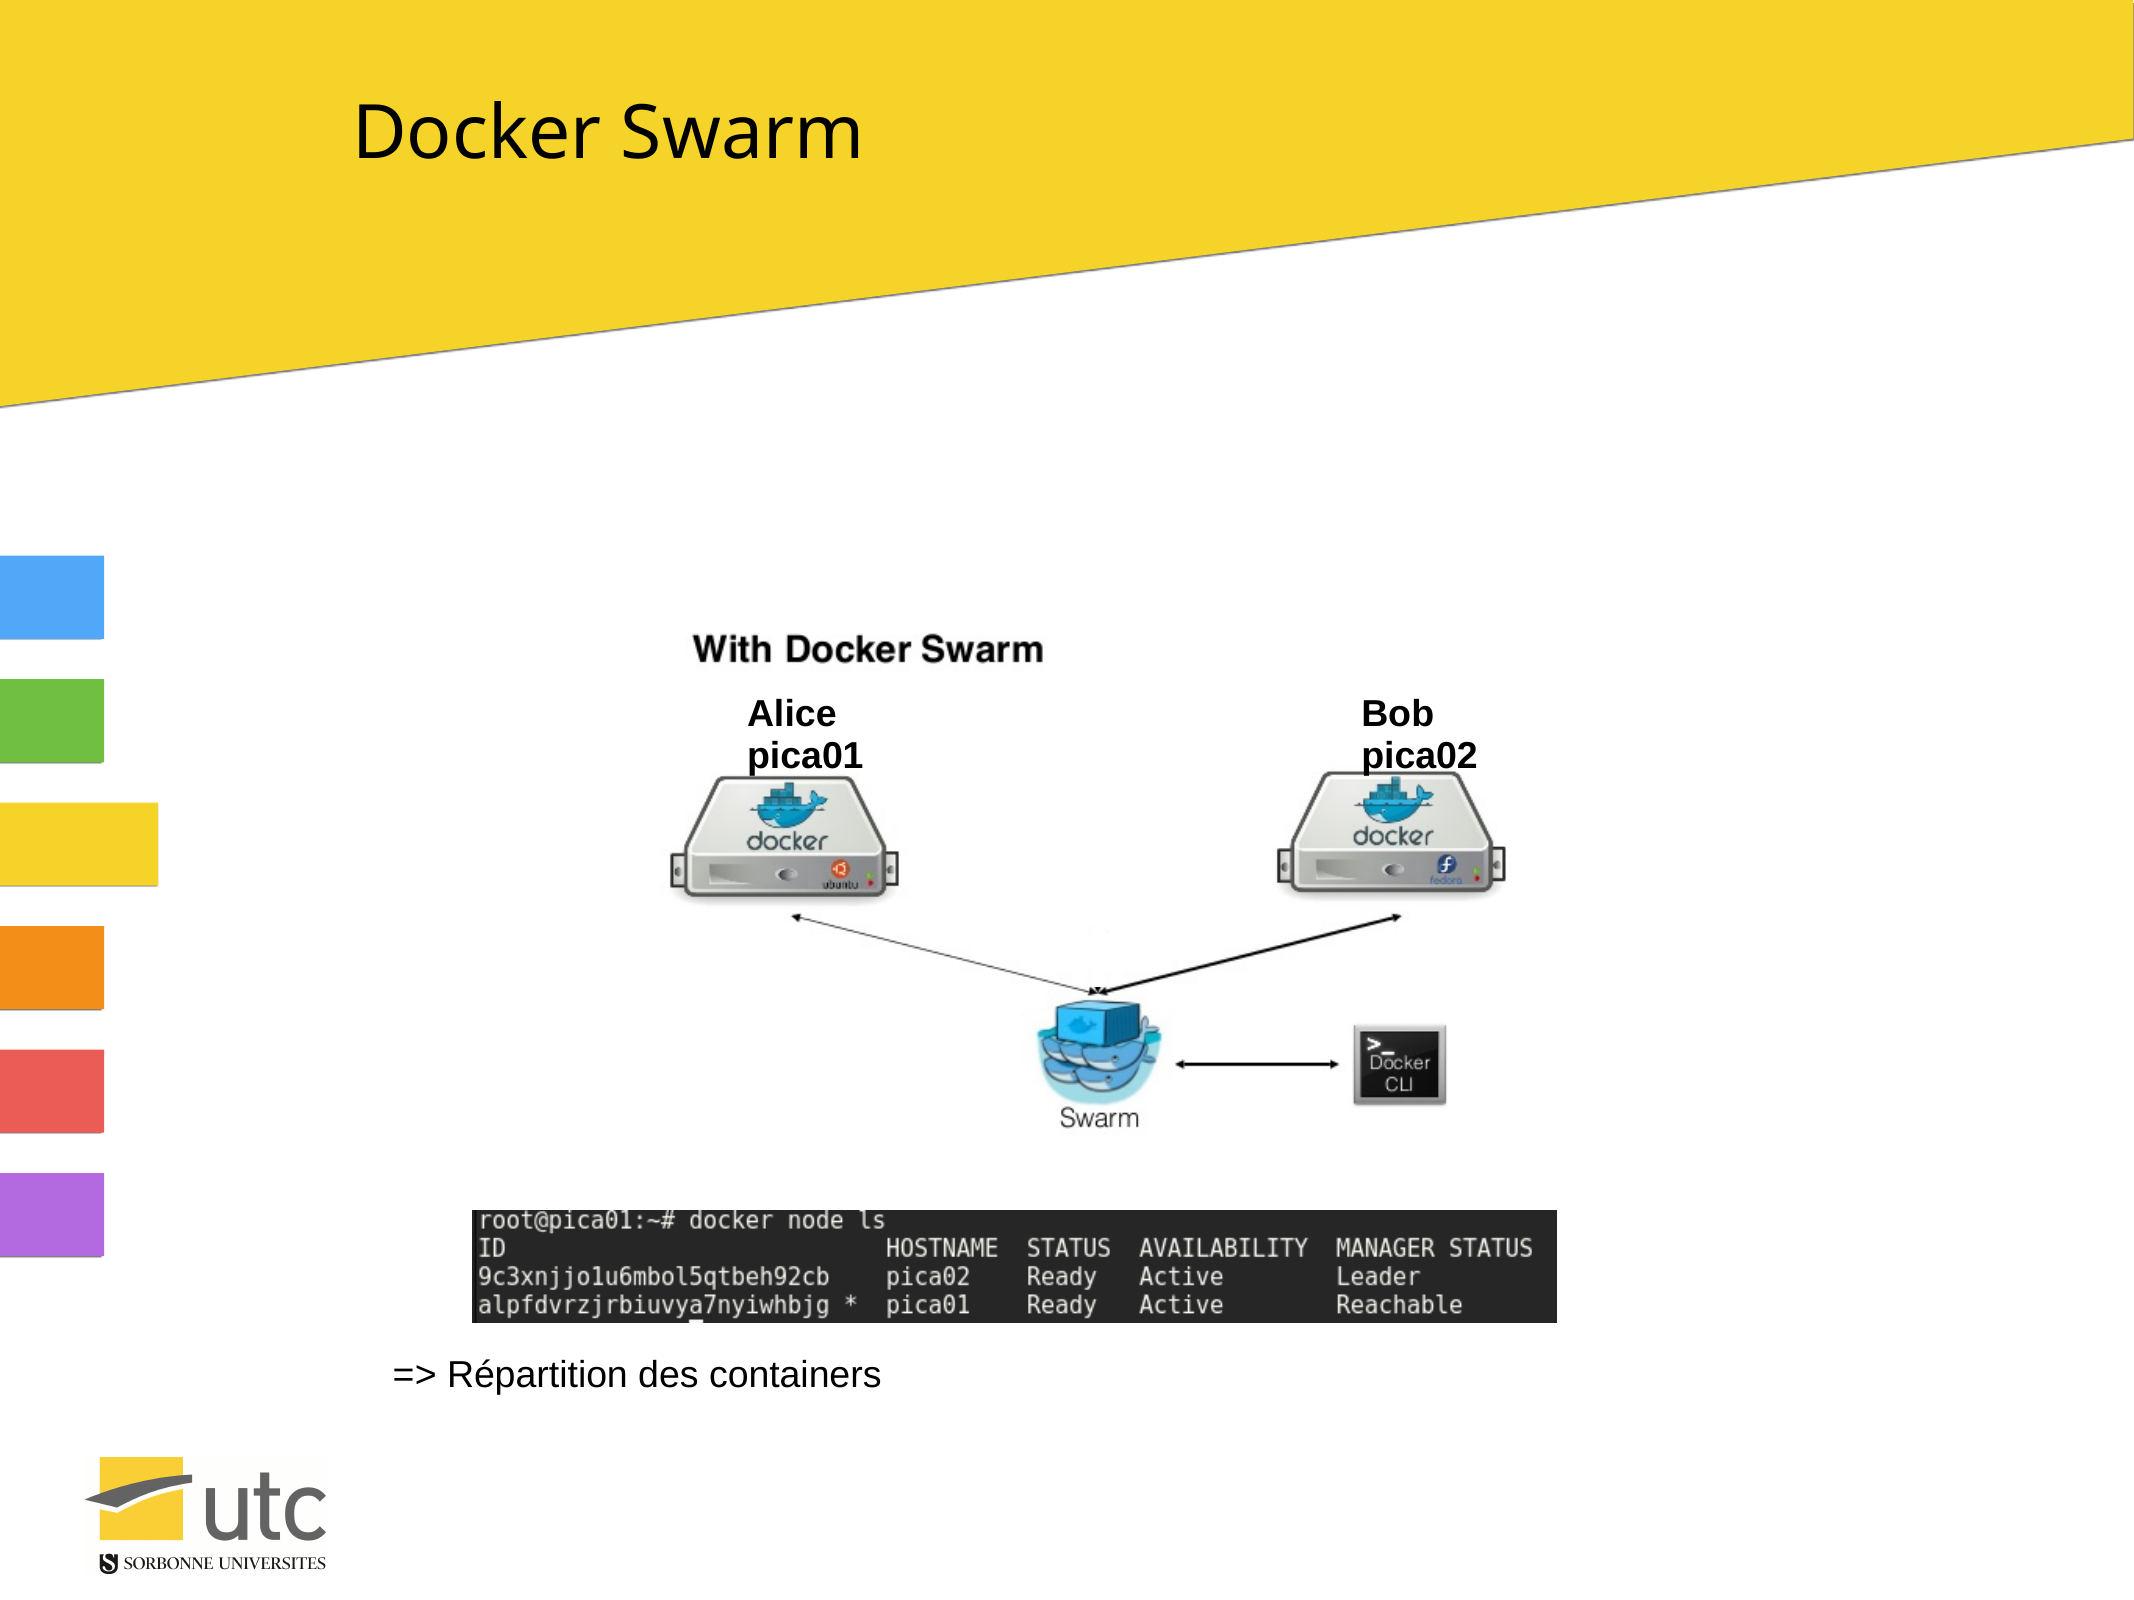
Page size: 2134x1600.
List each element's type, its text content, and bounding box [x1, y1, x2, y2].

title Docker Swarm [0, 0, 1243, 307]
picture [472, 1210, 1557, 1323]
text_box => Répartition des containers [377, 1346, 1867, 1403]
picture [84, 1457, 326, 1574]
text_box [946, 723, 1242, 987]
picture [597, 584, 1595, 1146]
text_box Alice pica01 [732, 685, 886, 783]
text_box Bob pica02 [1346, 685, 1501, 783]
